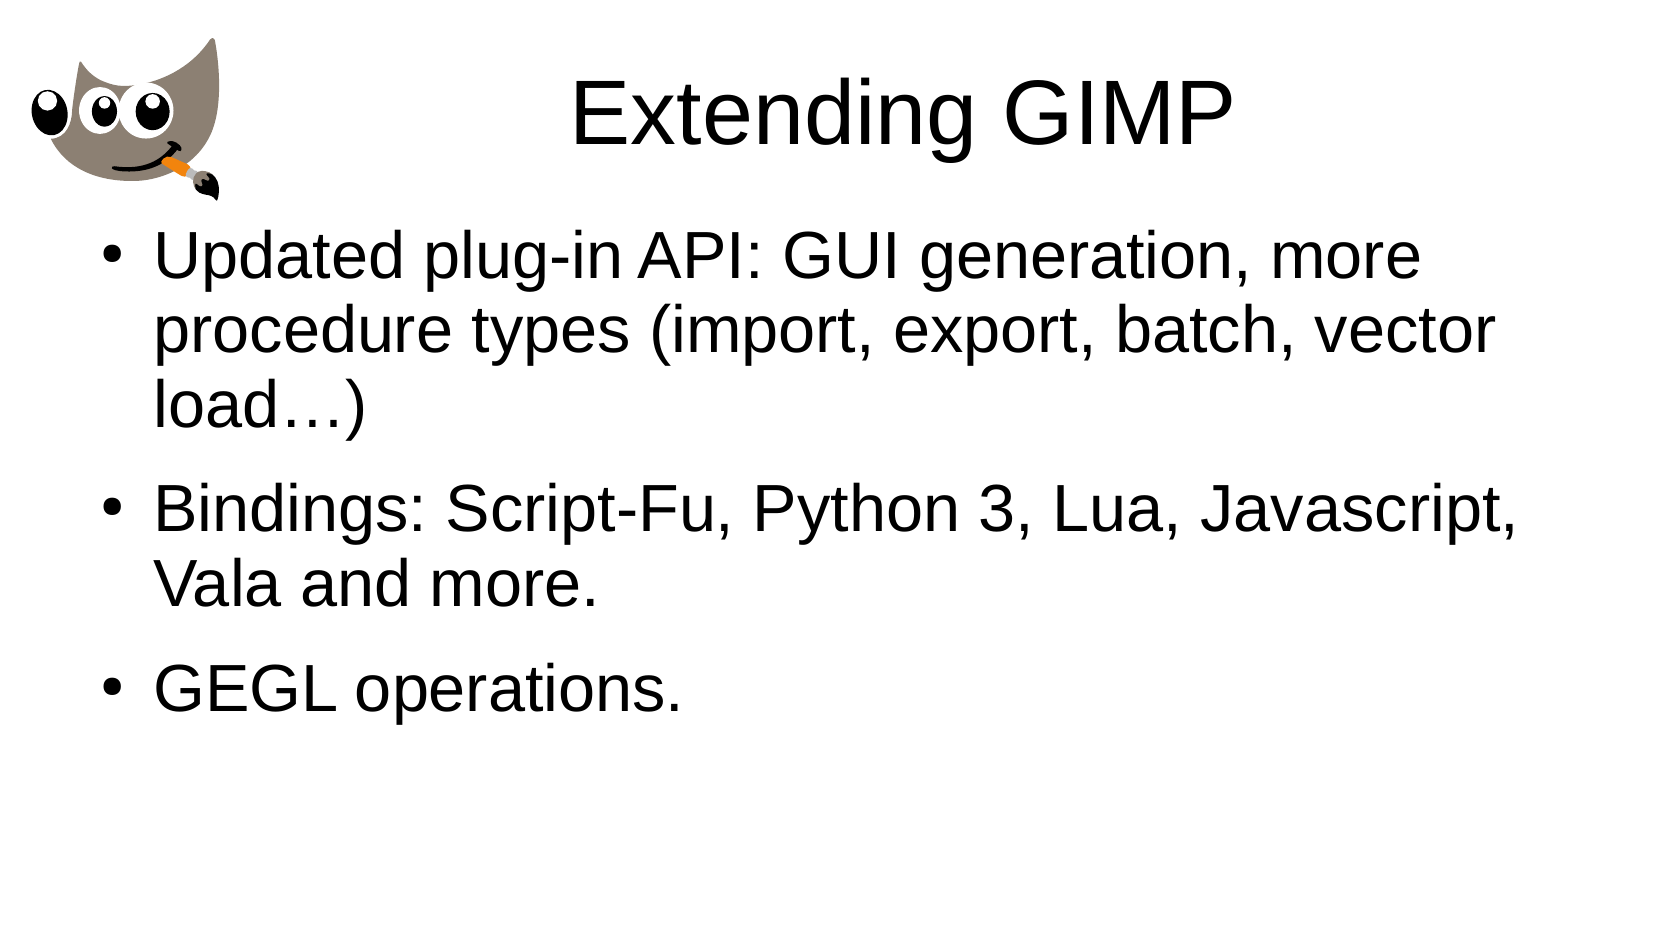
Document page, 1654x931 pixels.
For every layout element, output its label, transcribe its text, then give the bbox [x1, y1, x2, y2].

title Extending GIMP [232, 37, 1576, 188]
list Updated plug-in API: GUI generation, more procedure types (import, export, batch, vector load…) Bindings: Script-Fu, Python 3, Lua, Javascript, Vala and more. GEGL operations. [82, 217, 1571, 758]
